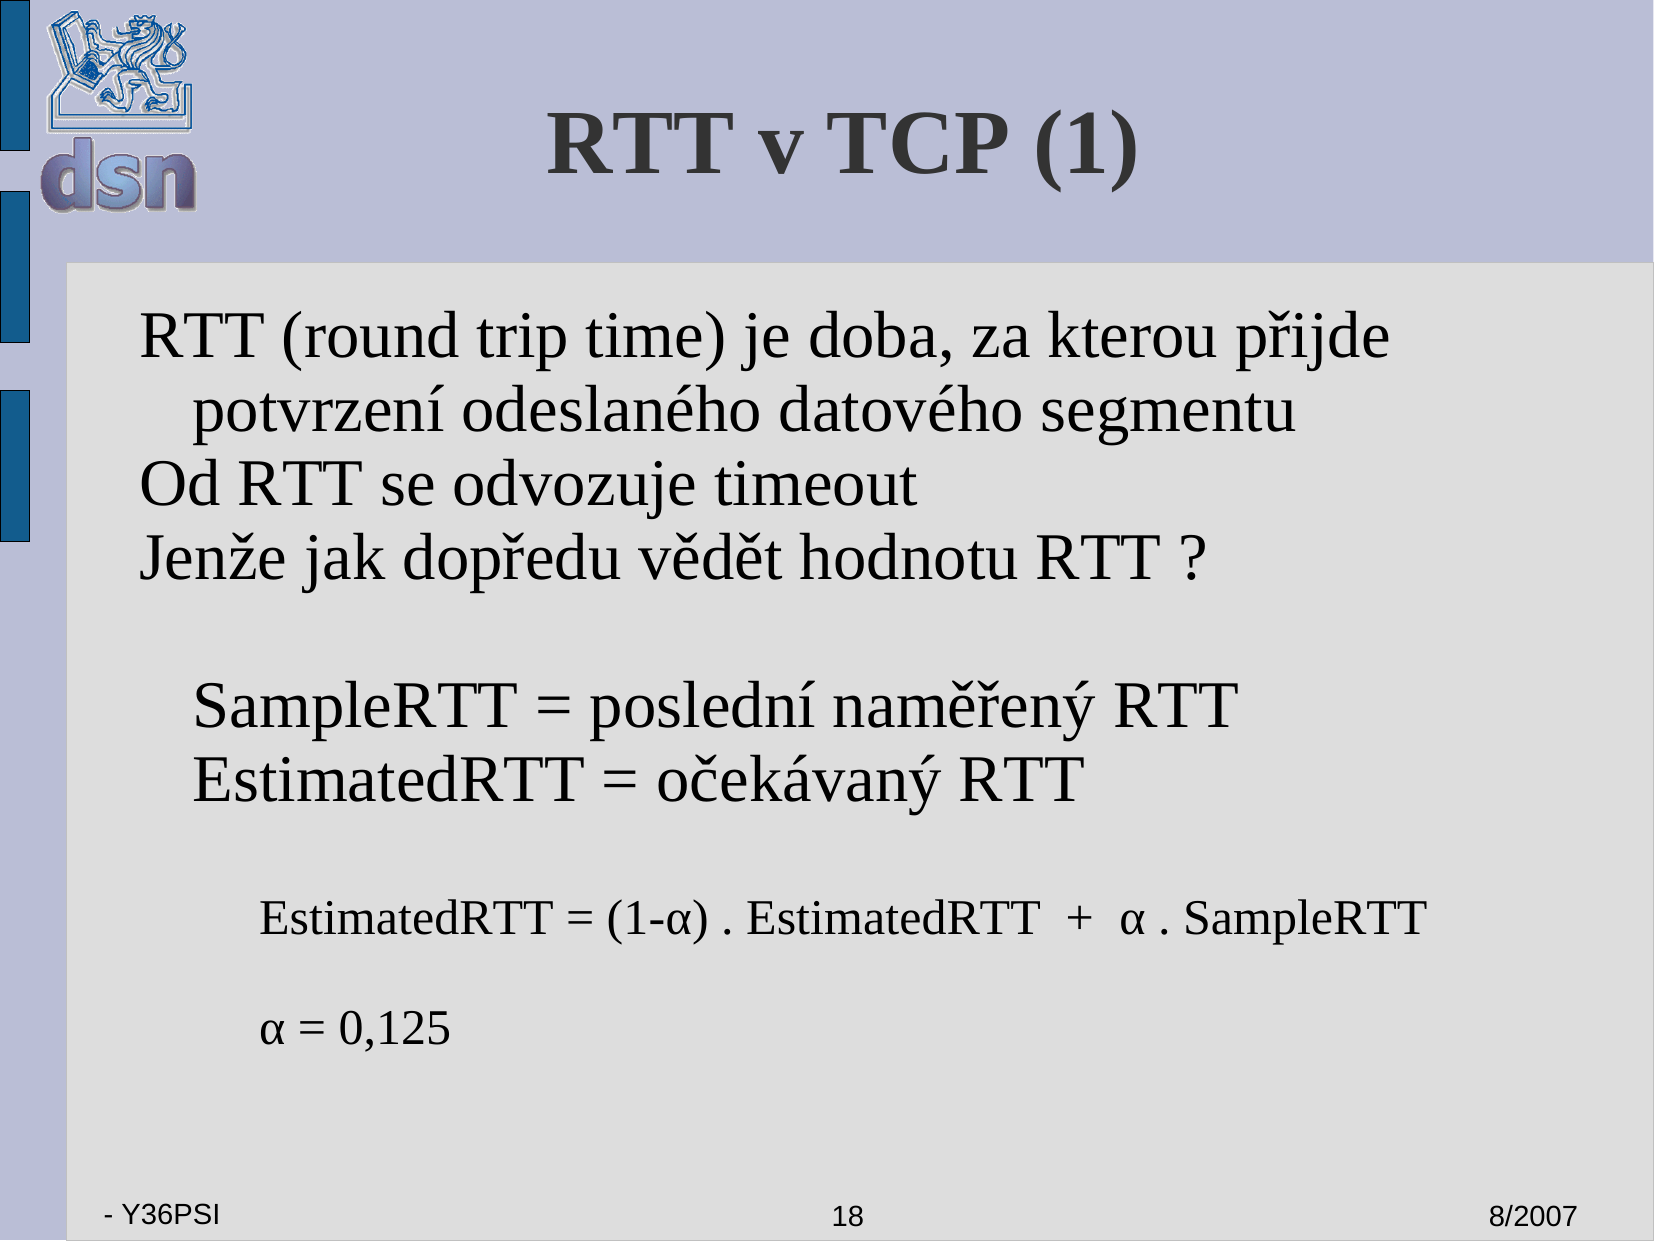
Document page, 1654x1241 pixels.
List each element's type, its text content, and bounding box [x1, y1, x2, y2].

picture [10, 10, 223, 230]
list RTT (round trip time) je doba, za kterou přijde potvrzení odeslaného datového segmentu Od RTT se odvozuje timeout Jenže jak dopředu vědět hodnotu RTT ? SampleRTT = poslední naměřený RTT EstimatedRTT = očekávaný RTT [121, 297, 1534, 1126]
title RTT v TCP (1) [210, 38, 1478, 247]
text_box EstimatedRTT = (1-α) . EstimatedRTT + α . SampleRTT α = 0,125 [244, 882, 1441, 1066]
